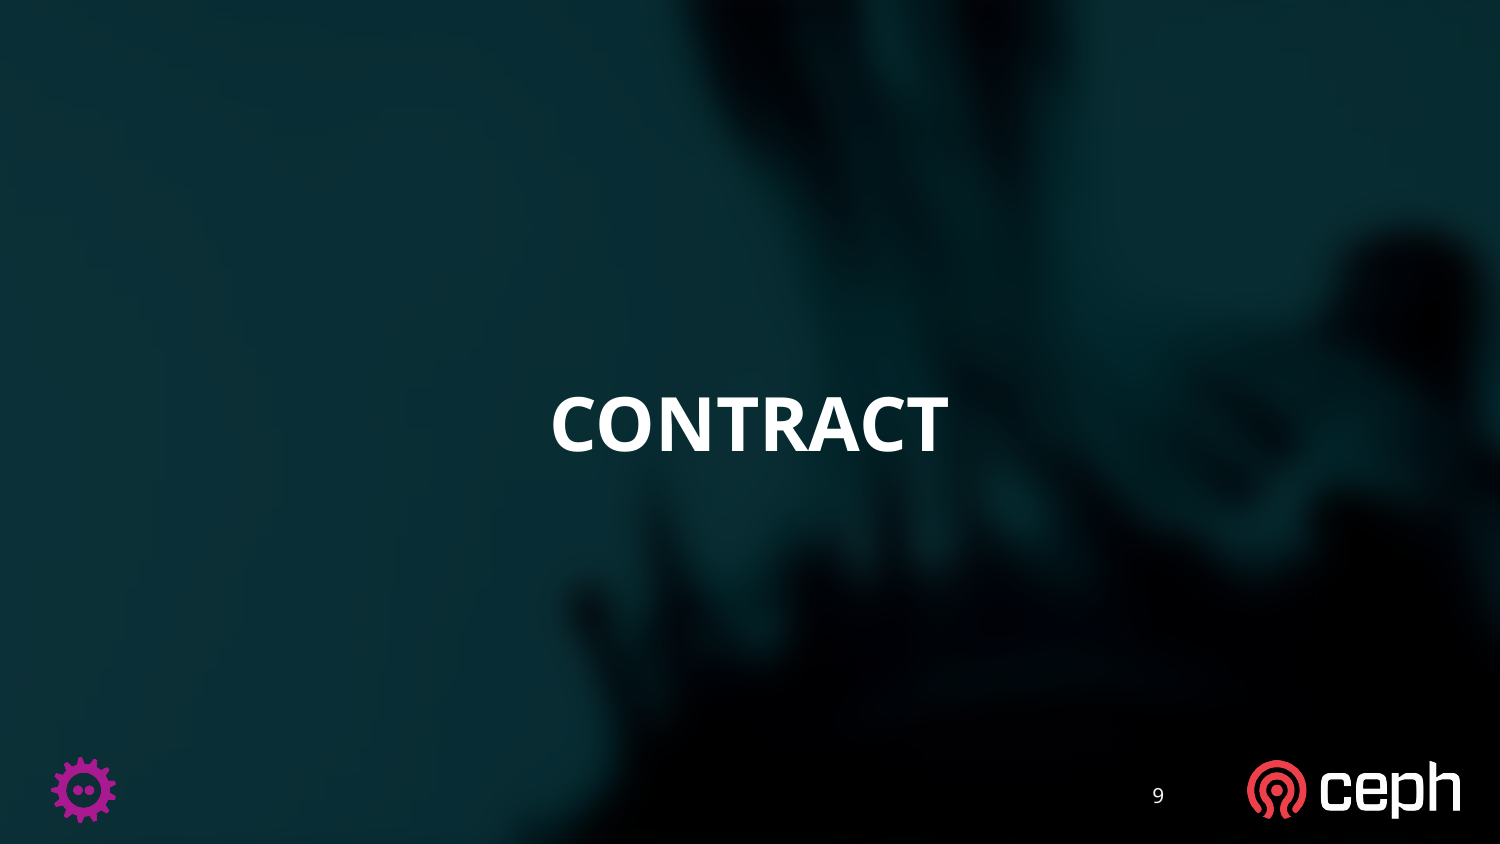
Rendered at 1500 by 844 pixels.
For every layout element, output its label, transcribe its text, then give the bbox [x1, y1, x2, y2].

picture [0, 0, 1500, 844]
title CONTRACT [51, 352, 1449, 491]
slide_number <number> [1089, 764, 1179, 829]
